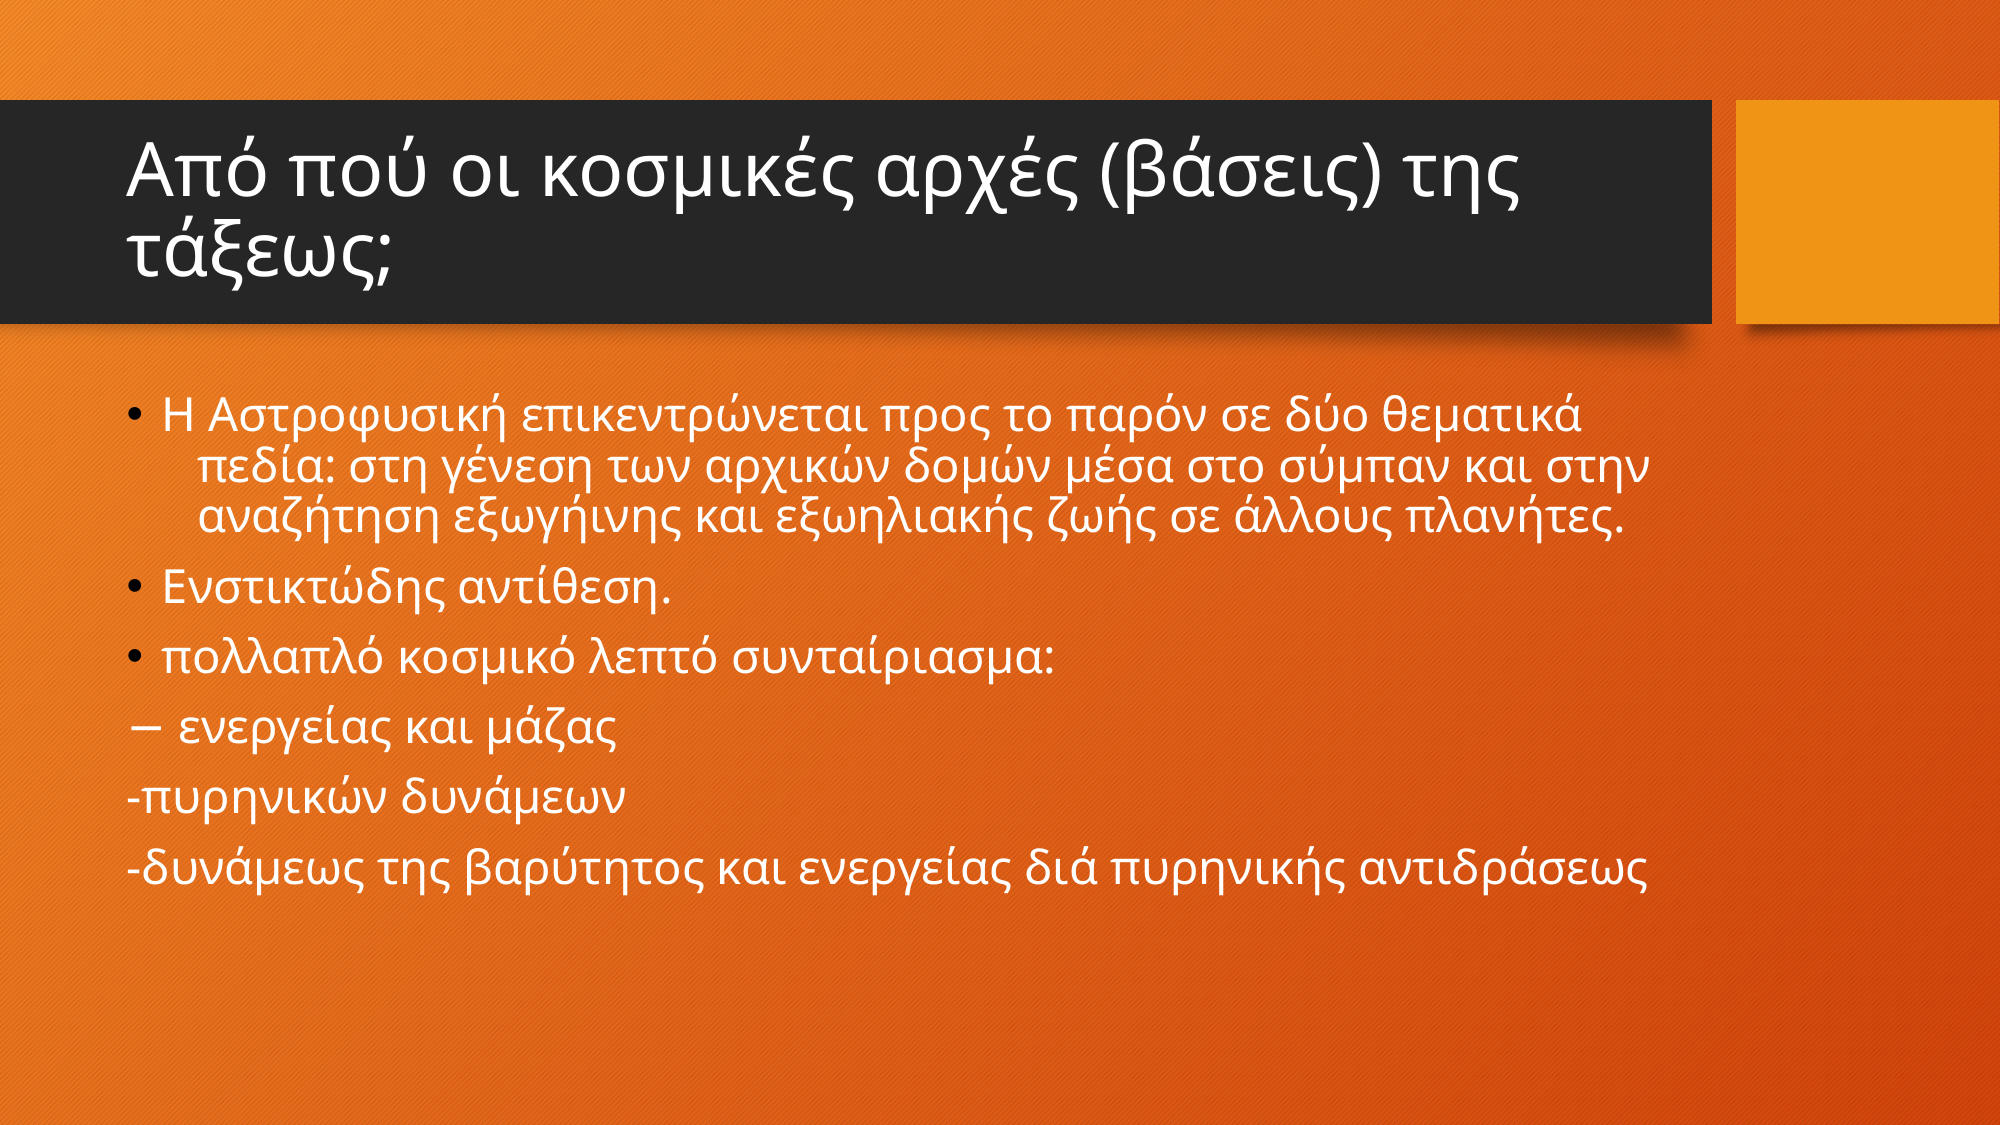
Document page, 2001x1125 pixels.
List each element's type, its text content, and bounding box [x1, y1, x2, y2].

title Από πού οι κοσμικές αρχές (βάσεις) της τάξεως; [111, 123, 1689, 301]
list Η Αστροφυσική επικεντρώνεται προς το παρόν σε δύο θεματικά πεδία: στη γένεση των αρχικών δομών μέσα στο σύμπαν και στην αναζήτηση εξωγήινης και εξωηλιακής ζωής σε άλλους πλανήτες. Ενστικτώδης αντίθεση. πολλαπλό κοσμικό λεπτό συνταίριασμα: − ενεργείας και μάζας -πυρηνικών δυνάμεων -δυνάμεως της βαρύτητος και ενεργείας διά πυρηνικής αντιδράσεως [111, 383, 1689, 974]
